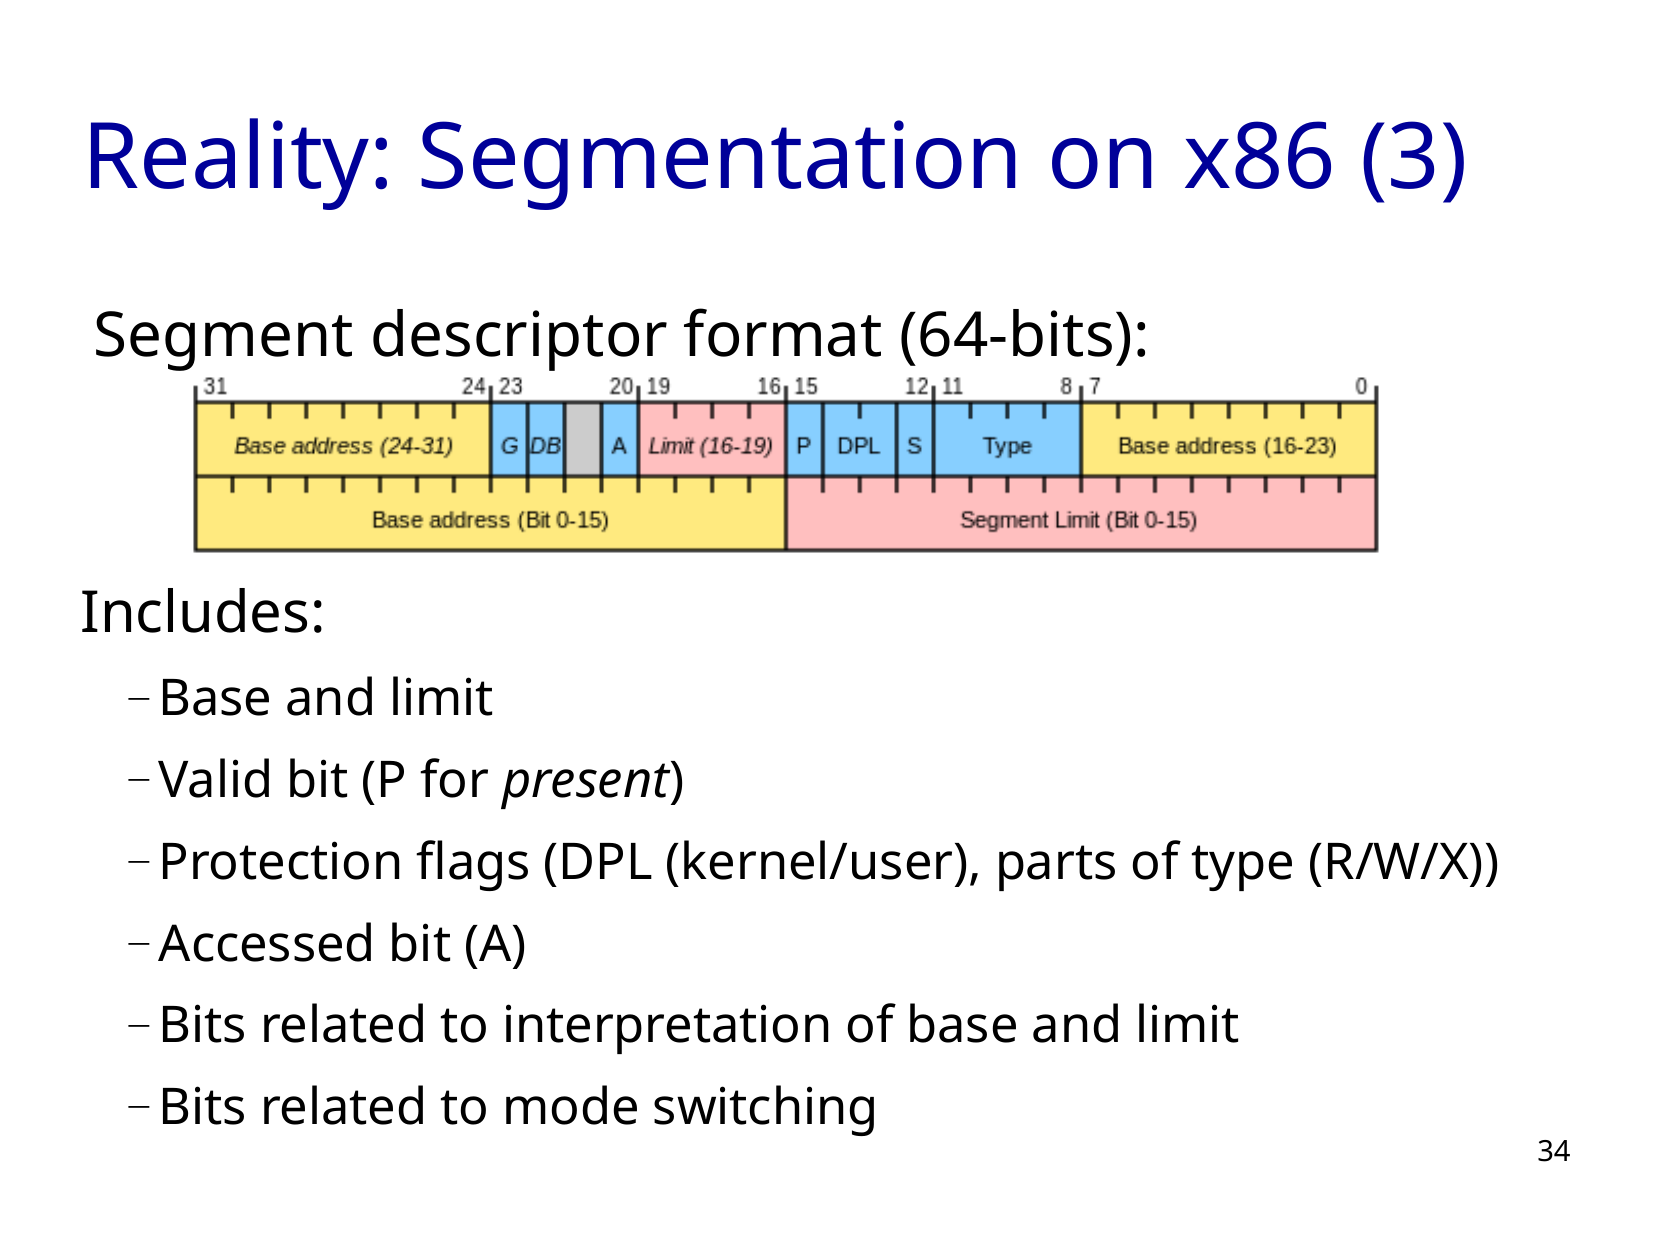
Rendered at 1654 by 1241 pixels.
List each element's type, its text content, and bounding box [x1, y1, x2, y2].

picture [192, 374, 1381, 556]
list Segment descriptor format (64-bits): [60, 290, 1571, 376]
list Includes: Base and limit Valid bit (P for present) Protection flags (DPL (kernel/user), parts of type (R/W/X)) Accessed bit (A) Bits related to interpretation of base and limit Bits related to mode switching [49, 570, 1561, 1141]
title Reality: Segmentation on x86 (3) [82, 49, 1571, 257]
